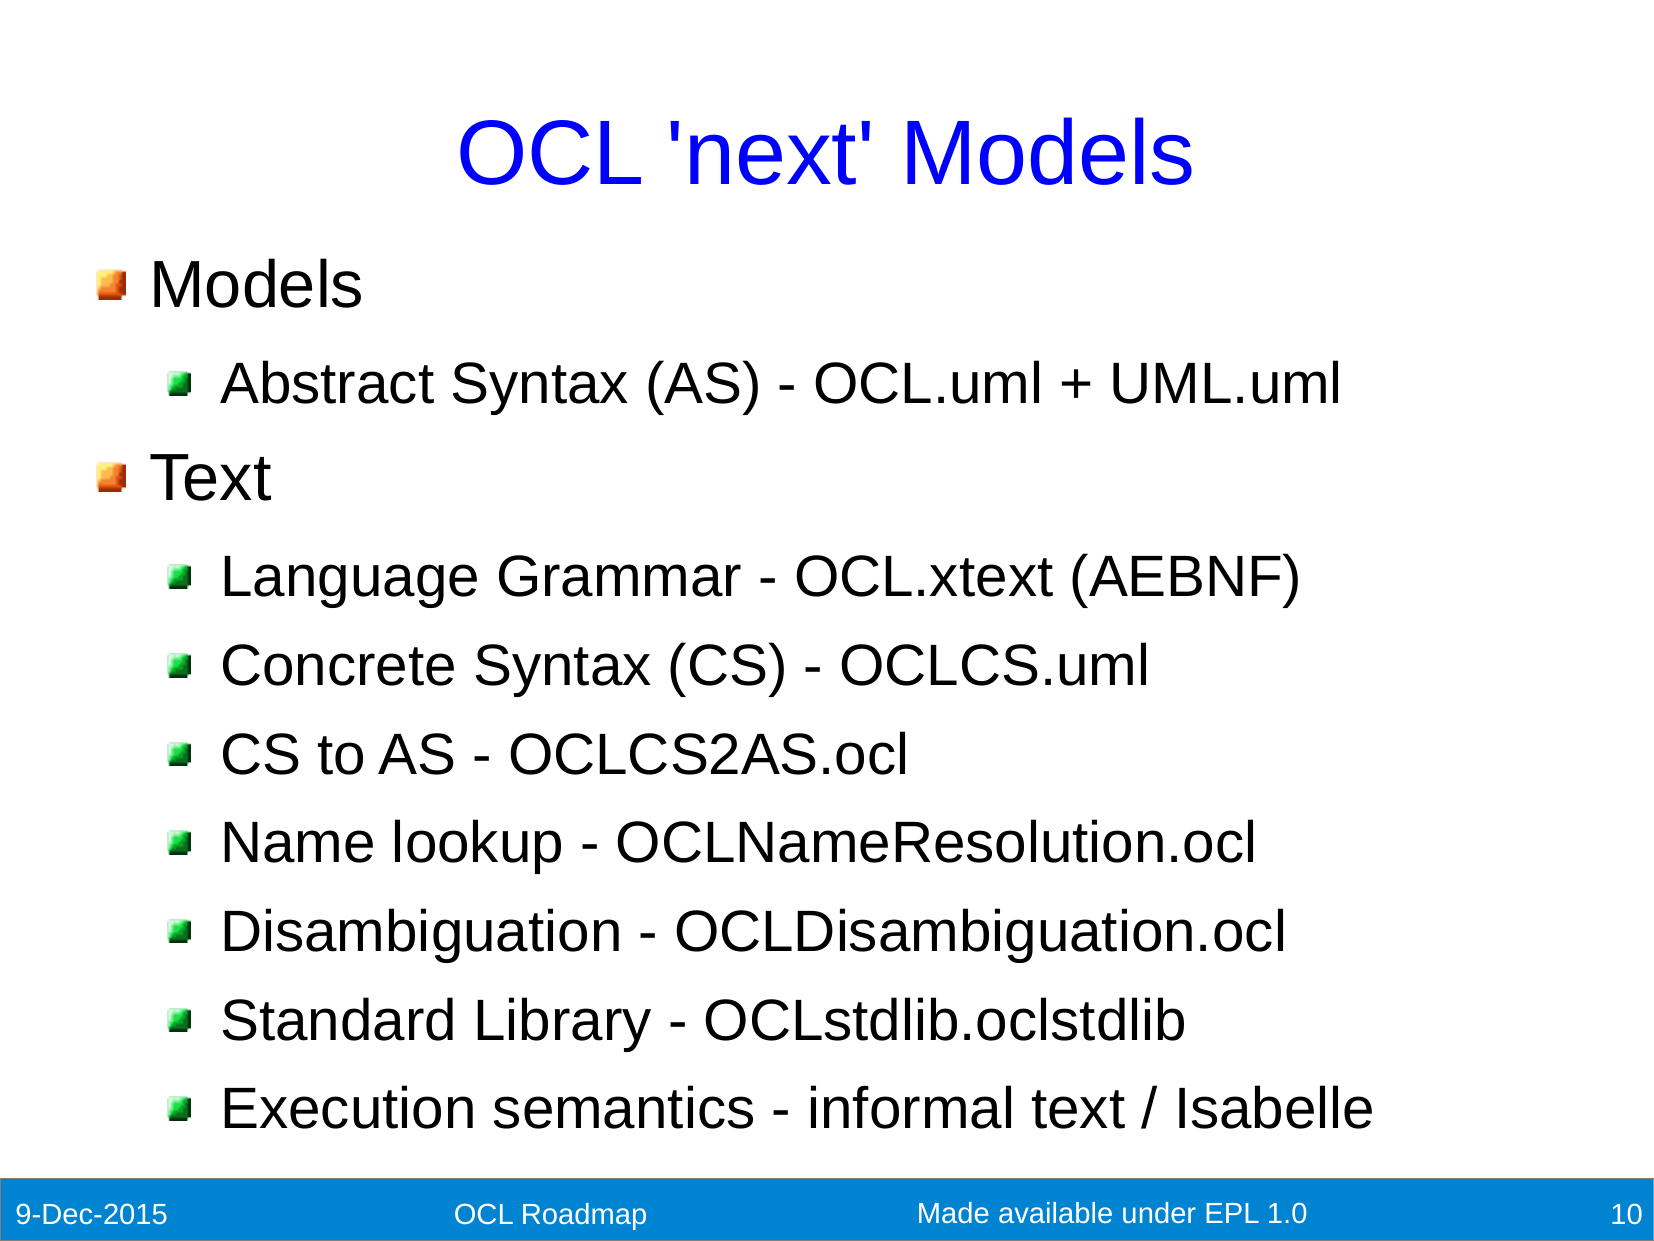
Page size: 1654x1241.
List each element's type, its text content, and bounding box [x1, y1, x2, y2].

list Models Abstract Syntax (AS) - OCL.uml + UML.uml Text Language Grammar - OCL.xtext (AEBNF) Concrete Syntax (CS) - OCLCS.uml CS to AS - OCLCS2AS.ocl Name lookup - OCLNameResolution.ocl Disambiguation - OCLDisambiguation.ocl Standard Library - OCLstdlib.oclstdlib Execution semantics - informal text / Isabelle [78, 246, 1567, 1140]
title OCL 'next' Models [82, 49, 1571, 257]
